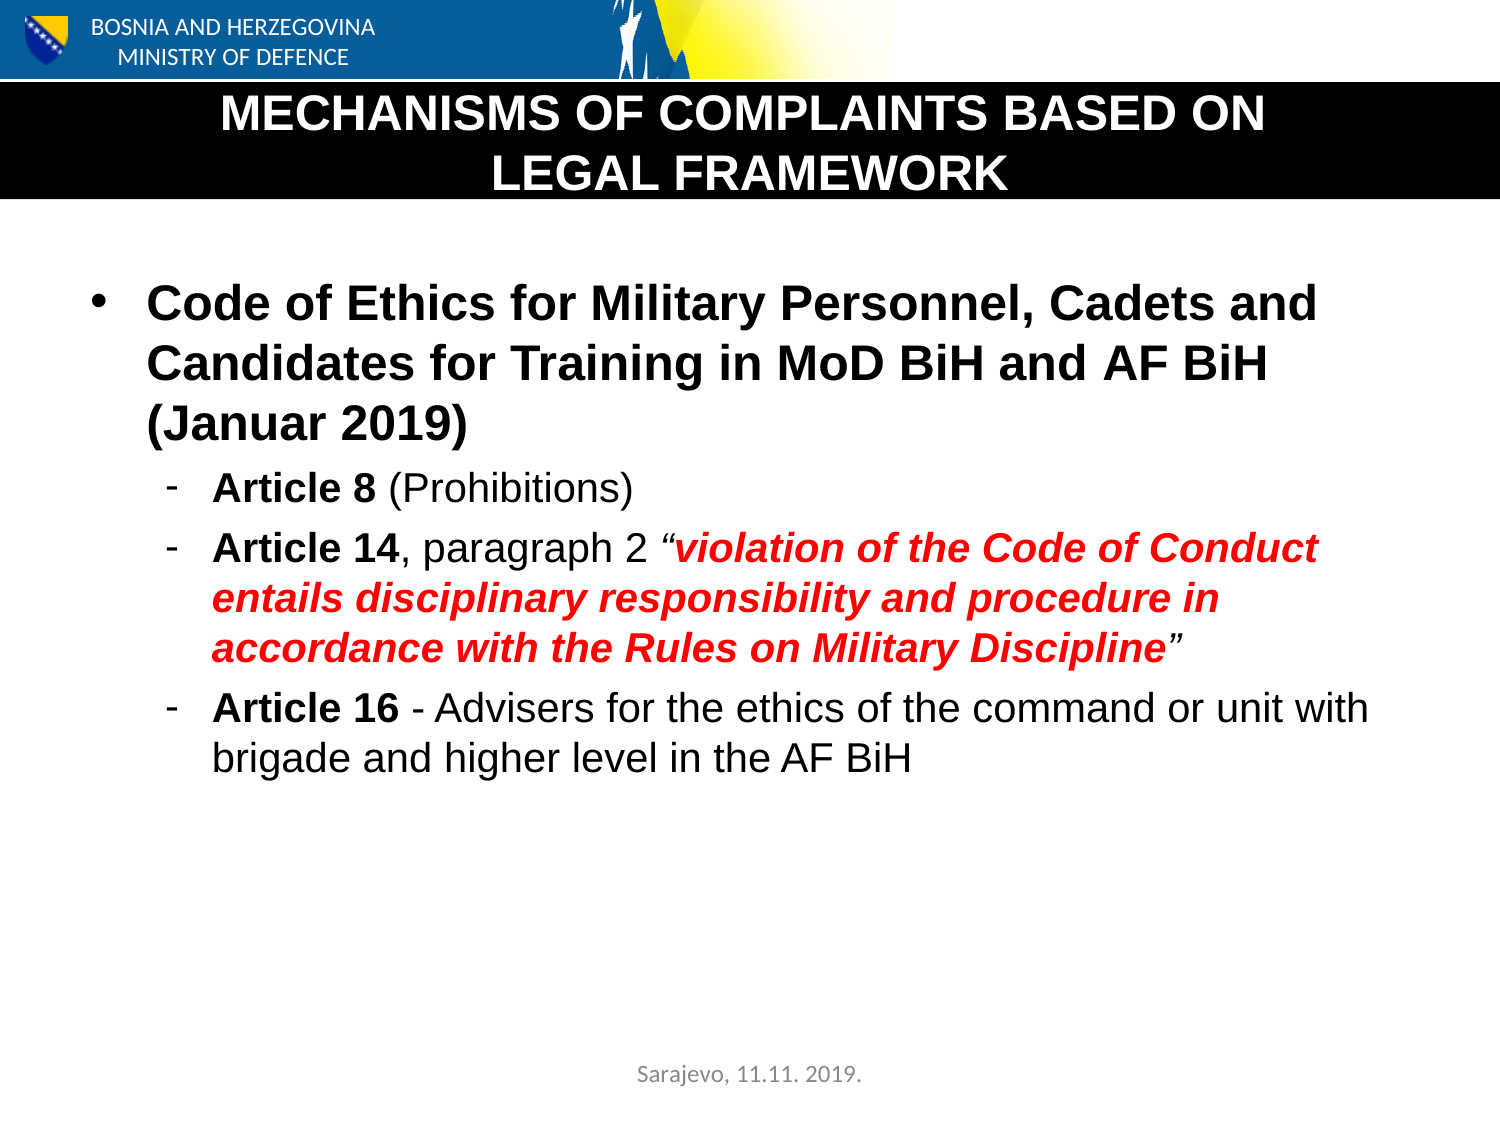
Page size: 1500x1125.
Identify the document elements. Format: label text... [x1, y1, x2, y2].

text_box Sarajevo, 11.11. 2019. [512, 1042, 988, 1103]
title MECHANISMS OF COMPLAINTS BASED ON LEGAL FRAMEWORK [0, 82, 1500, 200]
list Code of Ethics for Military Personnel, Cadets and Candidates for Training in MoD BiH and AF BiH (Januar 2019) Article 8 (Prohibitions) Article 14, paragraph 2 “violation of the Code of Conduct entails disciplinary responsibility and procedure in accordance with the Rules on Military Discipline” Article 16 - Advisers for the ethics of the command or unit with brigade and higher level in the AF BiH [75, 262, 1426, 1005]
picture [0, 0, 1500, 79]
